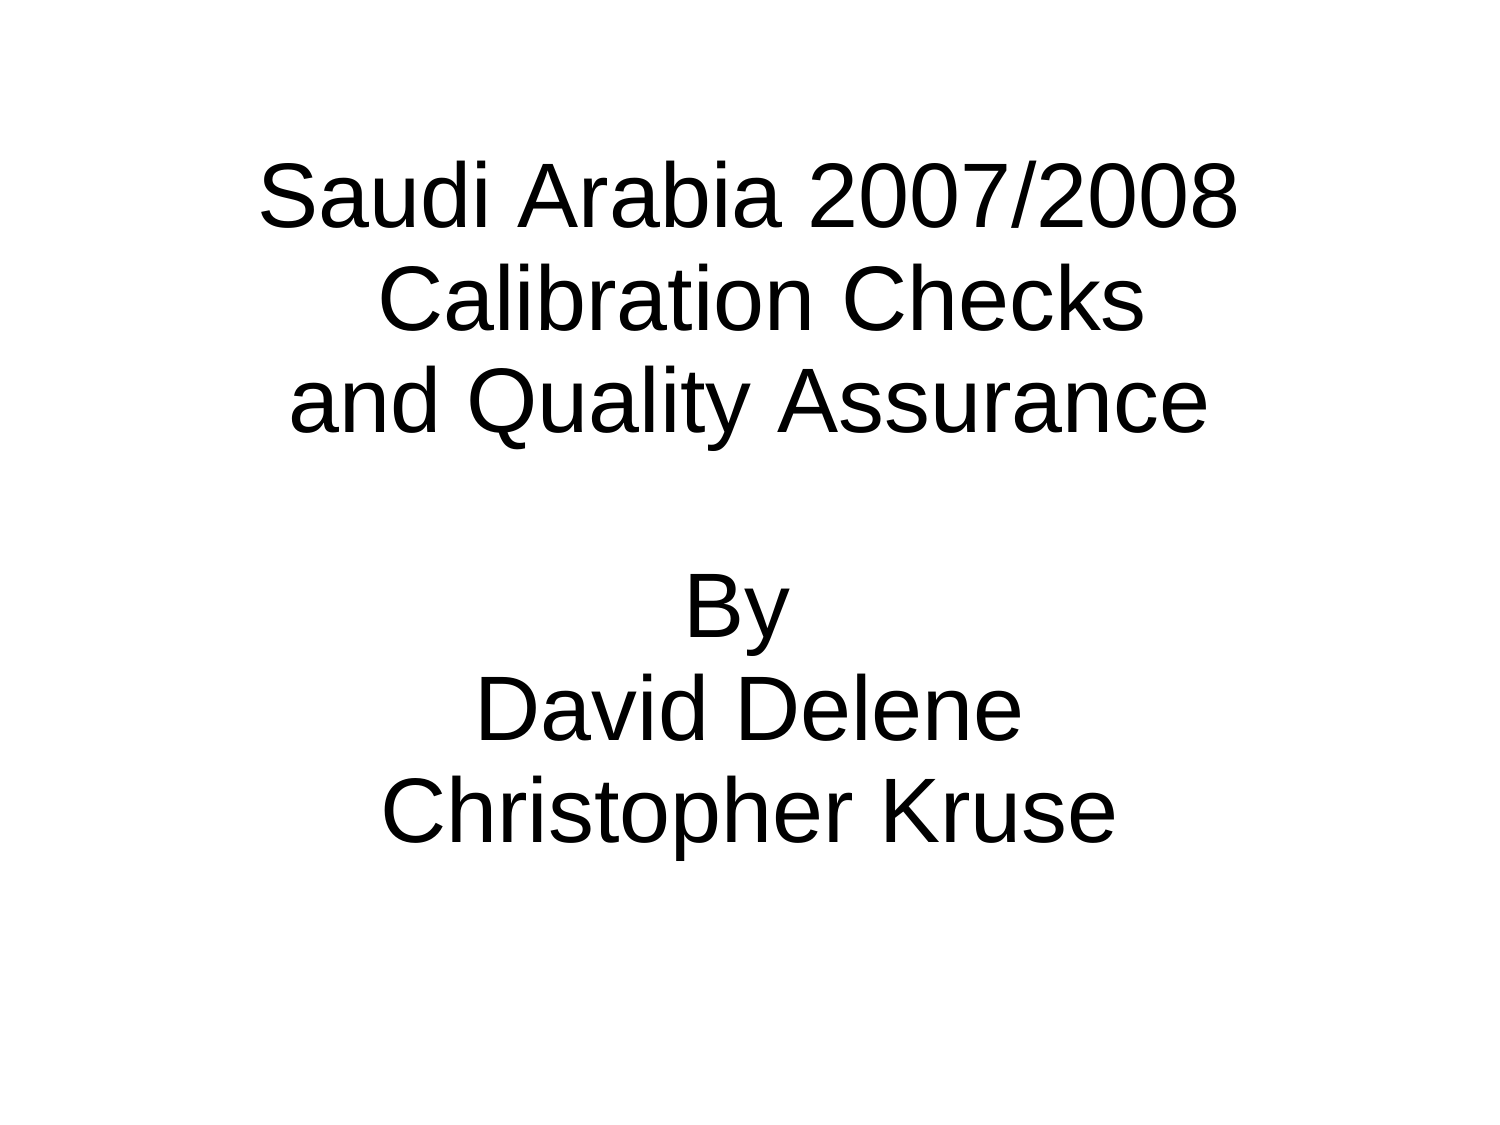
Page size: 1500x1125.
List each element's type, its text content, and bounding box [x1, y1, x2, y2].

title Saudi Arabia 2007/2008 Calibration Checks and Quality Assurance By David Delene Christopher Kruse [75, 45, 1426, 963]
